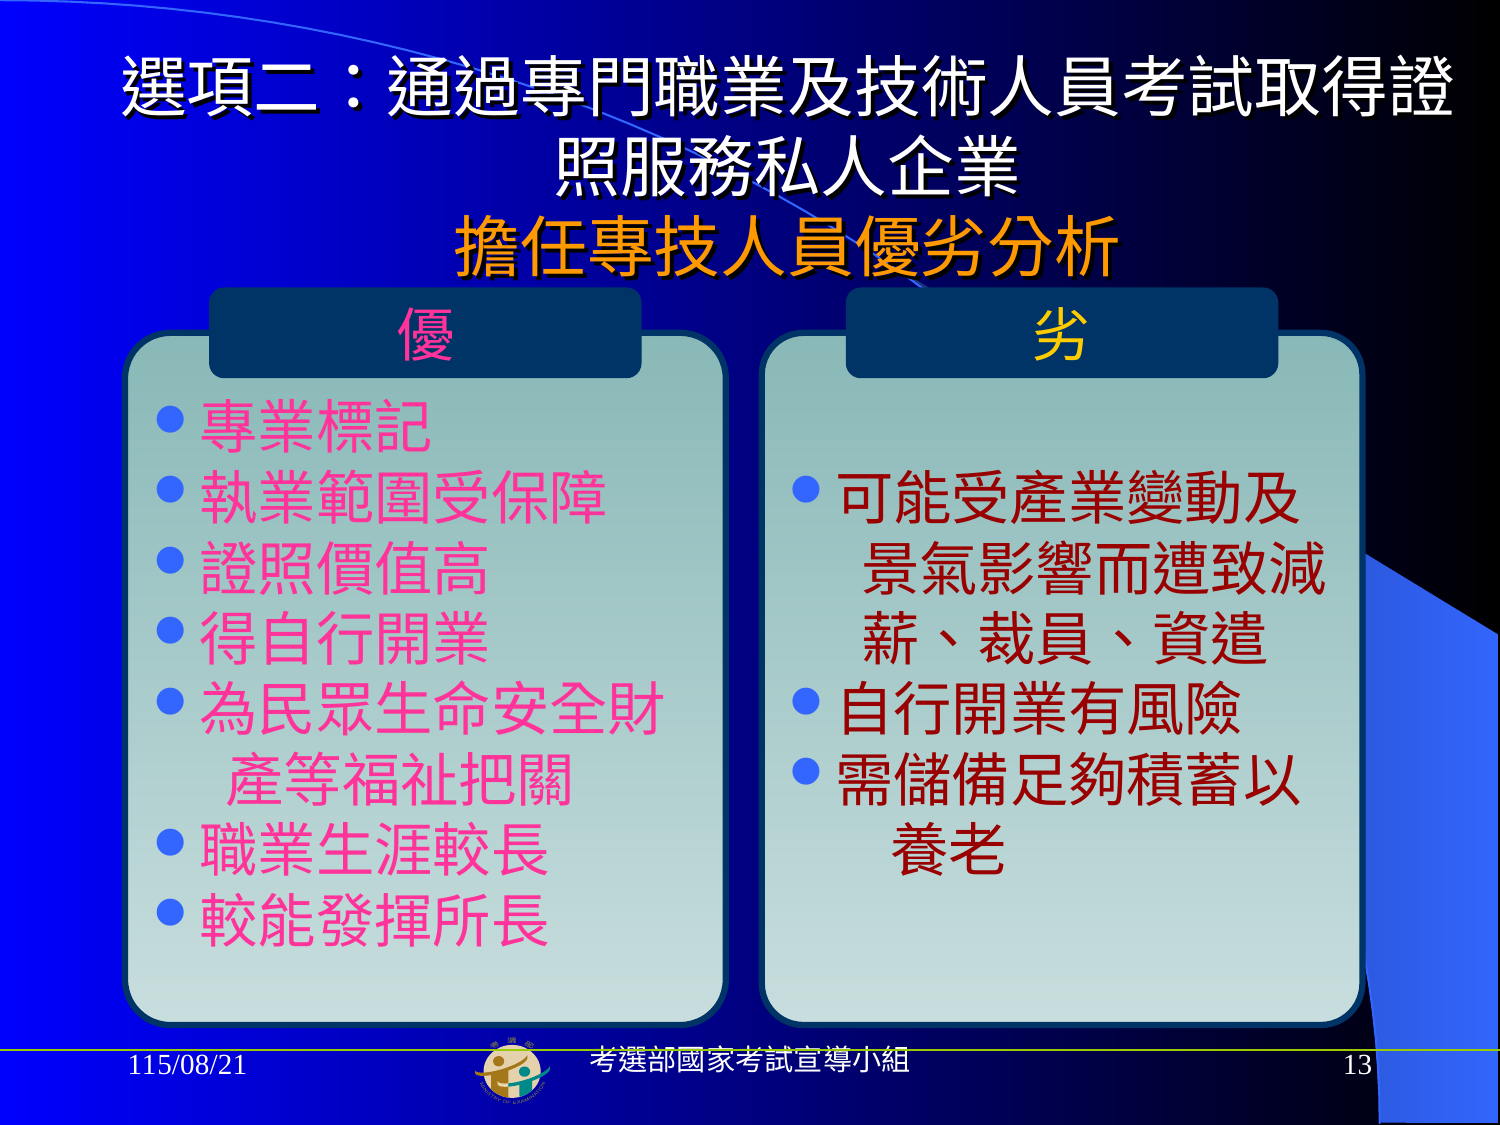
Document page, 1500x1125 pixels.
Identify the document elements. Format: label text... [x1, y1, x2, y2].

text_box 專業標記 執業範圍受保障 證照價值高 得自行開業 為民眾生命安全財 產等福祉把關 職業生涯較長 較能發揮所長 [125, 332, 726, 1026]
text_box 優 [209, 287, 642, 379]
text_box 選項二：通過專門職業及技術人員考試取得證照服務私人企業 擔任專技人員優劣分析 [75, 37, 1500, 293]
text_box 可能受產業變動及 景氣影響而遭致減 薪、裁員、資遣 自行開業有風險 需儲備足夠積蓄以 養老 [761, 332, 1363, 1026]
text_box 劣 [845, 287, 1279, 379]
